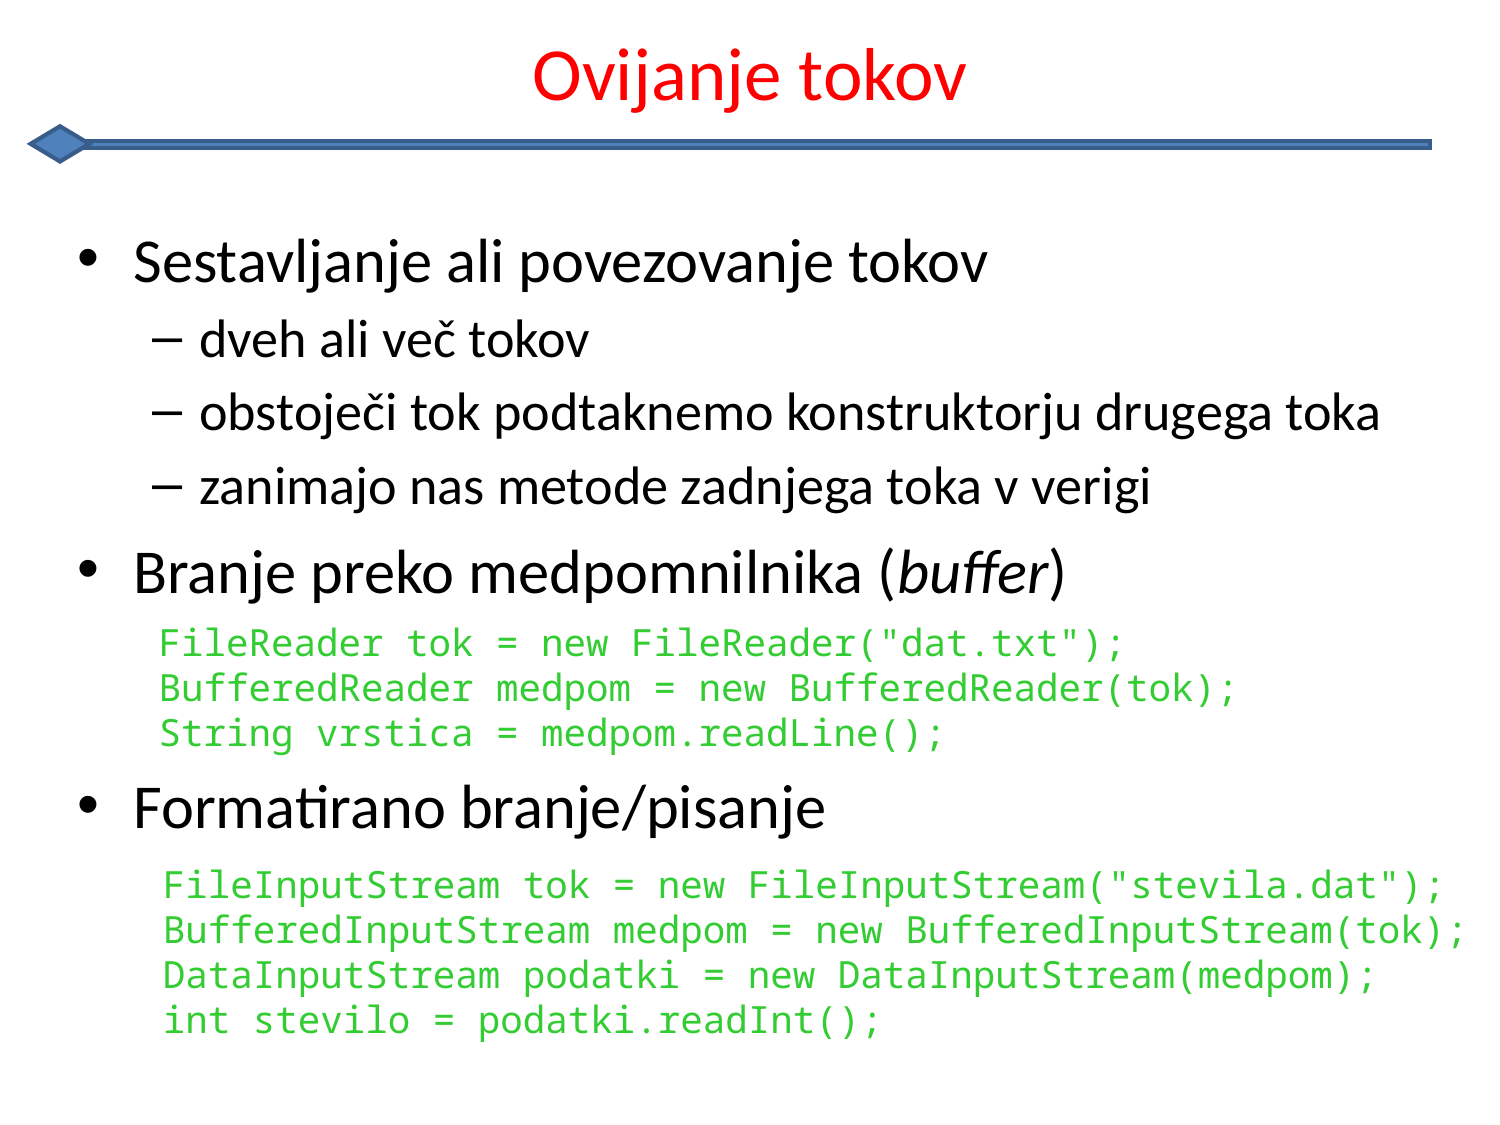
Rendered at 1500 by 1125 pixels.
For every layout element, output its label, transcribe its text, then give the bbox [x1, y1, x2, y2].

list Sestavljanje ali povezovanje tokov dveh ali več tokov obstoječi tok podtaknemo konstruktorju drugega toka zanimajo nas metode zadnjega toka v verigi Branje preko medpomnilnika (buffer) Formatirano branje/pisanje [62, 212, 1475, 914]
text_box FileInputStream tok = new FileInputStream("stevila.dat"); BufferedInputStream medpom = new BufferedInputStream(tok); DataInputStream podatki = new DataInputStream(medpom); int stevilo = podatki.readInt(); [148, 853, 1483, 1049]
title Ovijanje tokov [0, 0, 1500, 141]
text_box FileReader tok = new FileReader("dat.txt"); BufferedReader medpom = new BufferedReader(tok); String vrstica = medpom.readLine(); [144, 610, 1254, 762]
